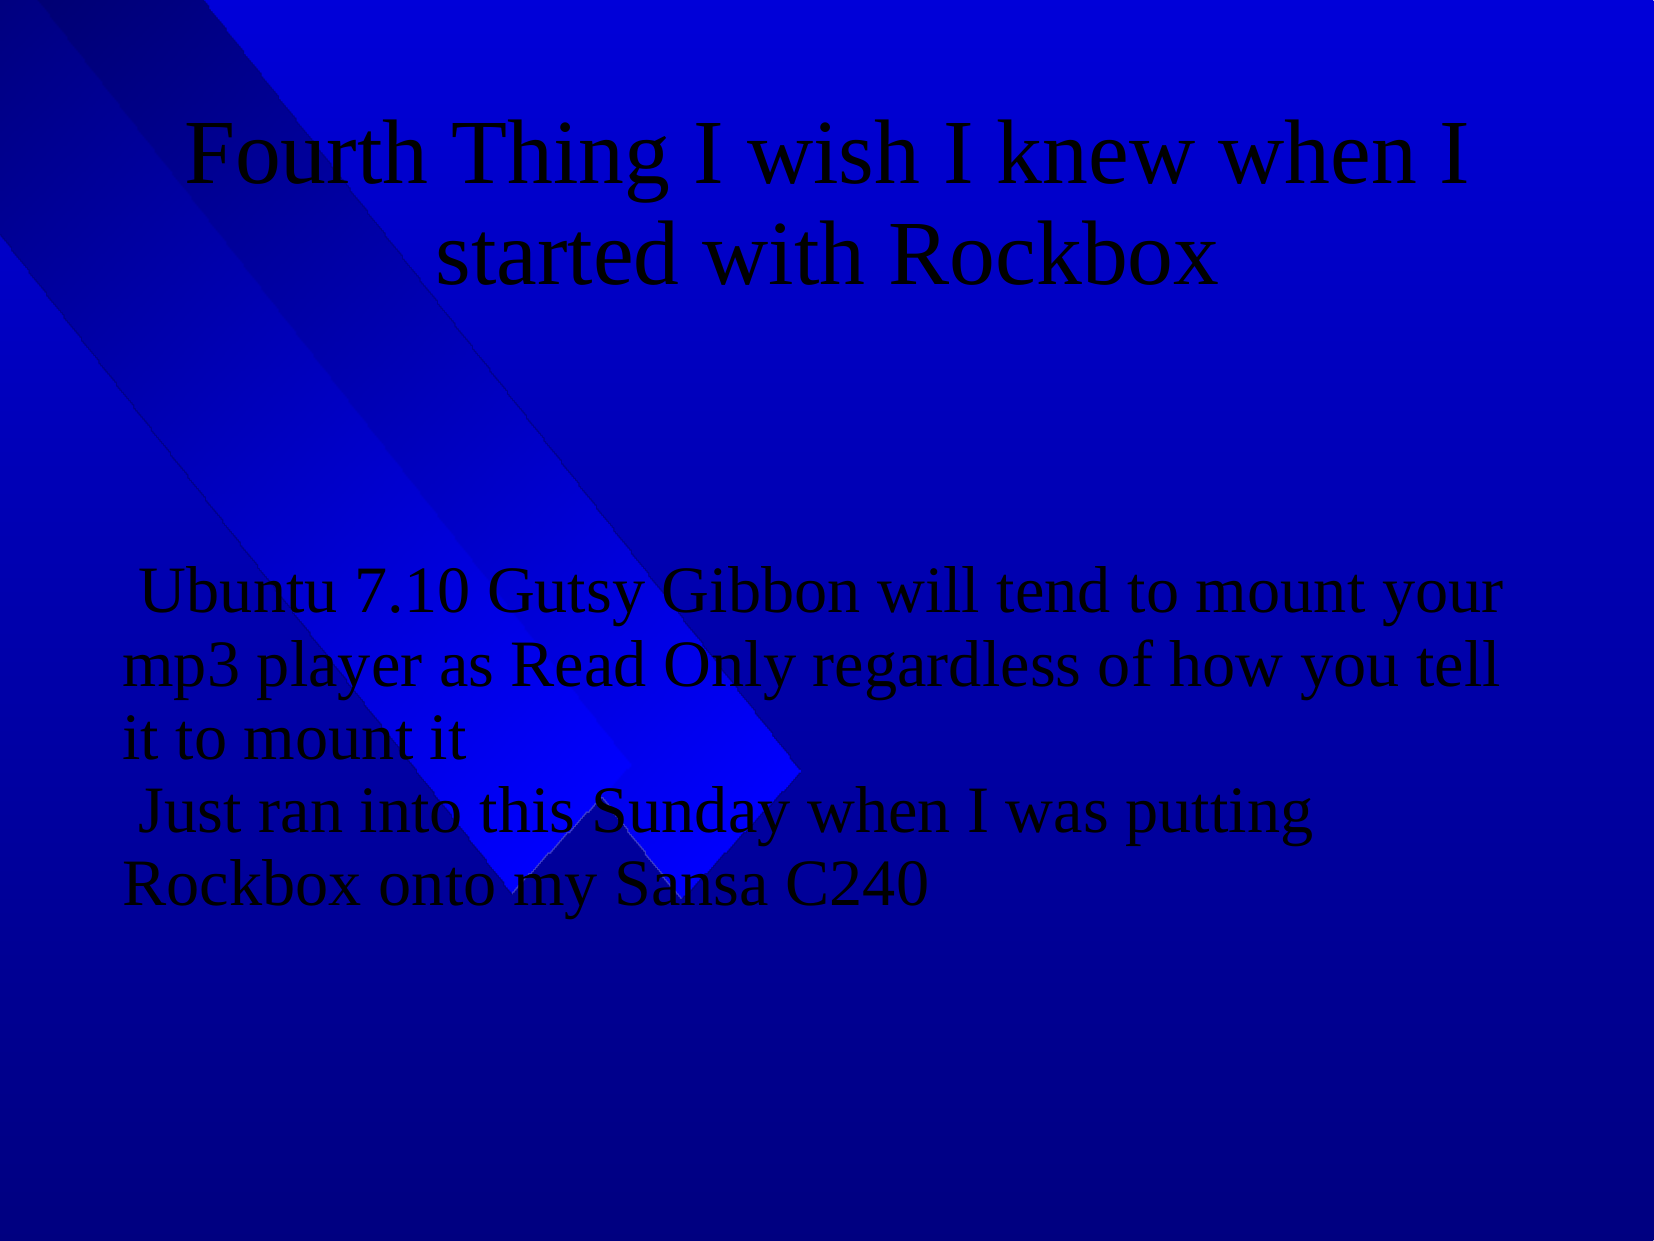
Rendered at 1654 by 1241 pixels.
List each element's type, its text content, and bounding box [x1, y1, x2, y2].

subtitle Ubuntu 7.10 Gutsy Gibbon will tend to mount your mp3 player as Read Only regardless of how you tell it to mount it Just ran into this Sunday when I was putting Rockbox onto my Sansa C240 [122, 346, 1535, 1128]
title Fourth Thing I wish I knew when I started with Rockbox [122, 99, 1535, 307]
